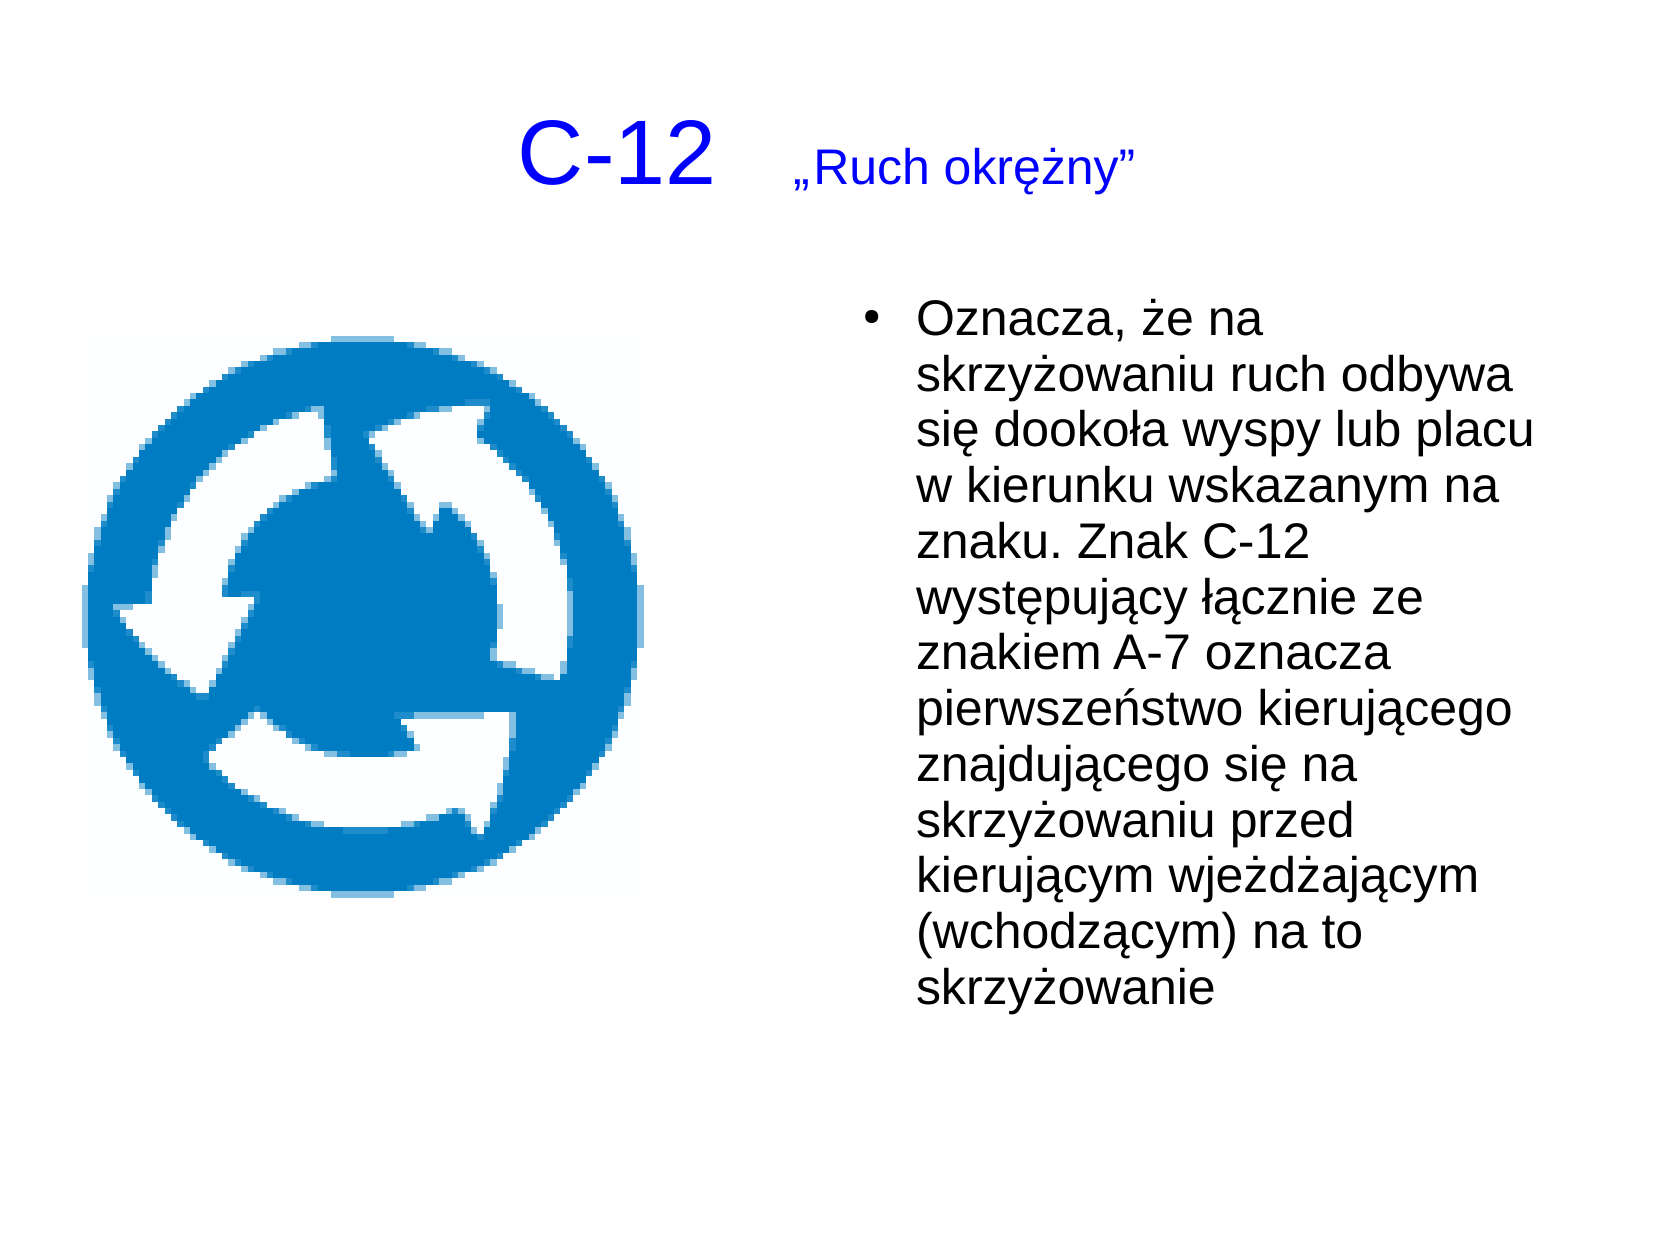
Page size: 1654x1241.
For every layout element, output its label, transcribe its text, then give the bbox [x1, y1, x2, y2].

picture [82, 336, 644, 898]
title C-12 „ Ruch okrężny” [82, 56, 1571, 250]
list Oznacza, że na skrzyżowaniu ruch odbywa się dookoła wyspy lub placu w kierunku wskazanym na znaku. Znak C-12 występujący łącznie ze znakiem A-7 oznacza pierwszeństwo kierującego znajdującego się na skrzyżowaniu przed kierującym wjeżdżającym (wchodzącym) na to skrzyżowanie [845, 290, 1572, 1094]
